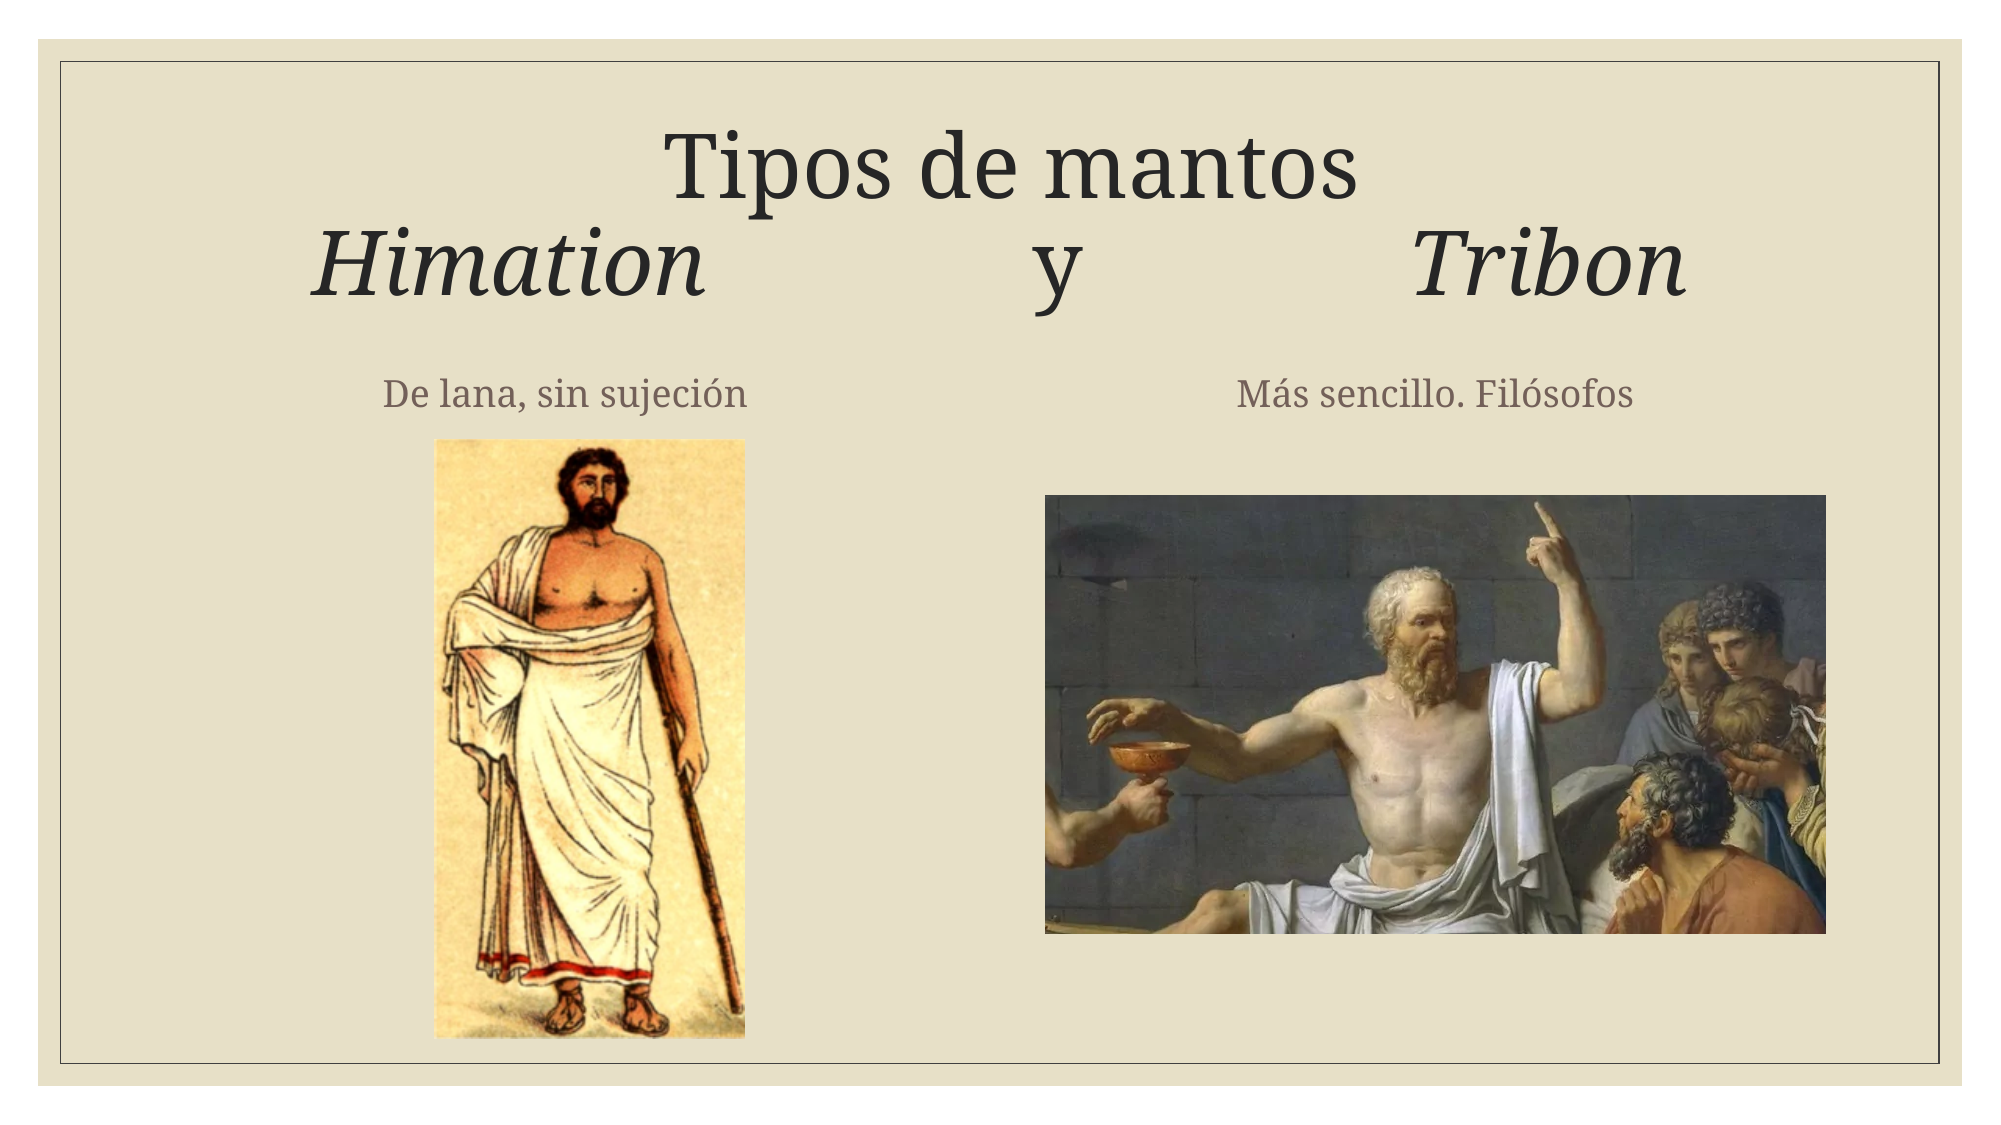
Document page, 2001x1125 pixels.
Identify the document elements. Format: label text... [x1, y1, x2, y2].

picture [434, 439, 745, 1039]
picture [1045, 495, 1826, 934]
list Más sencillo. Filósofos [1045, 340, 1826, 446]
list De lana, sin sujeción [175, 340, 956, 446]
title Tipos de mantos Himation y Tribon [174, 105, 1825, 331]
